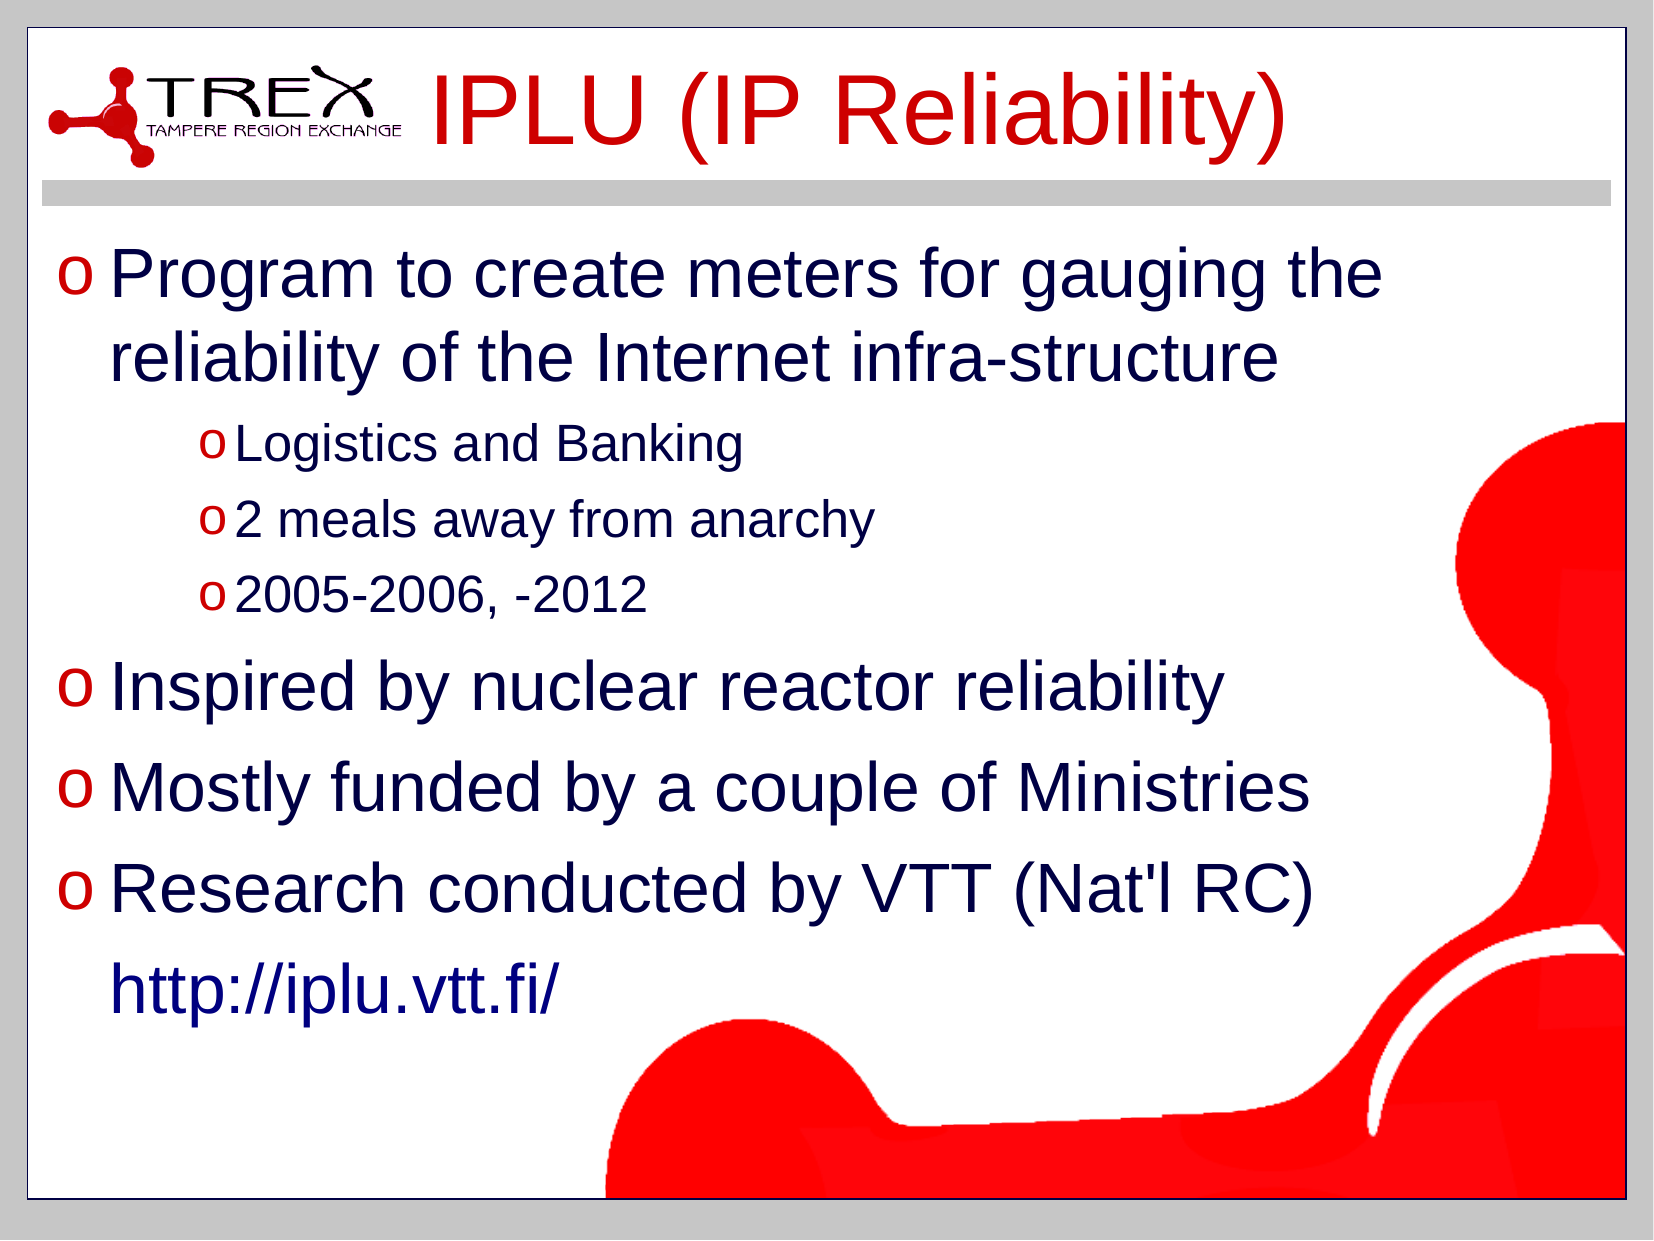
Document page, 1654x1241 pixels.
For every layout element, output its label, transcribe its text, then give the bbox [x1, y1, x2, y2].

list Program to create meters for gauging the reliability of the Internet infra-structure Logistics and Banking 2 meals away from anarchy 2005-2006, -2012 Inspired by nuclear reactor reliability Mostly funded by a couple of Ministries Research conducted by VTT (Nat'l RC) http://iplu.vtt.fi/ [41, 220, 1613, 1039]
picture [41, 53, 413, 180]
title IPLU (IP Reliability) [413, 0, 1613, 220]
